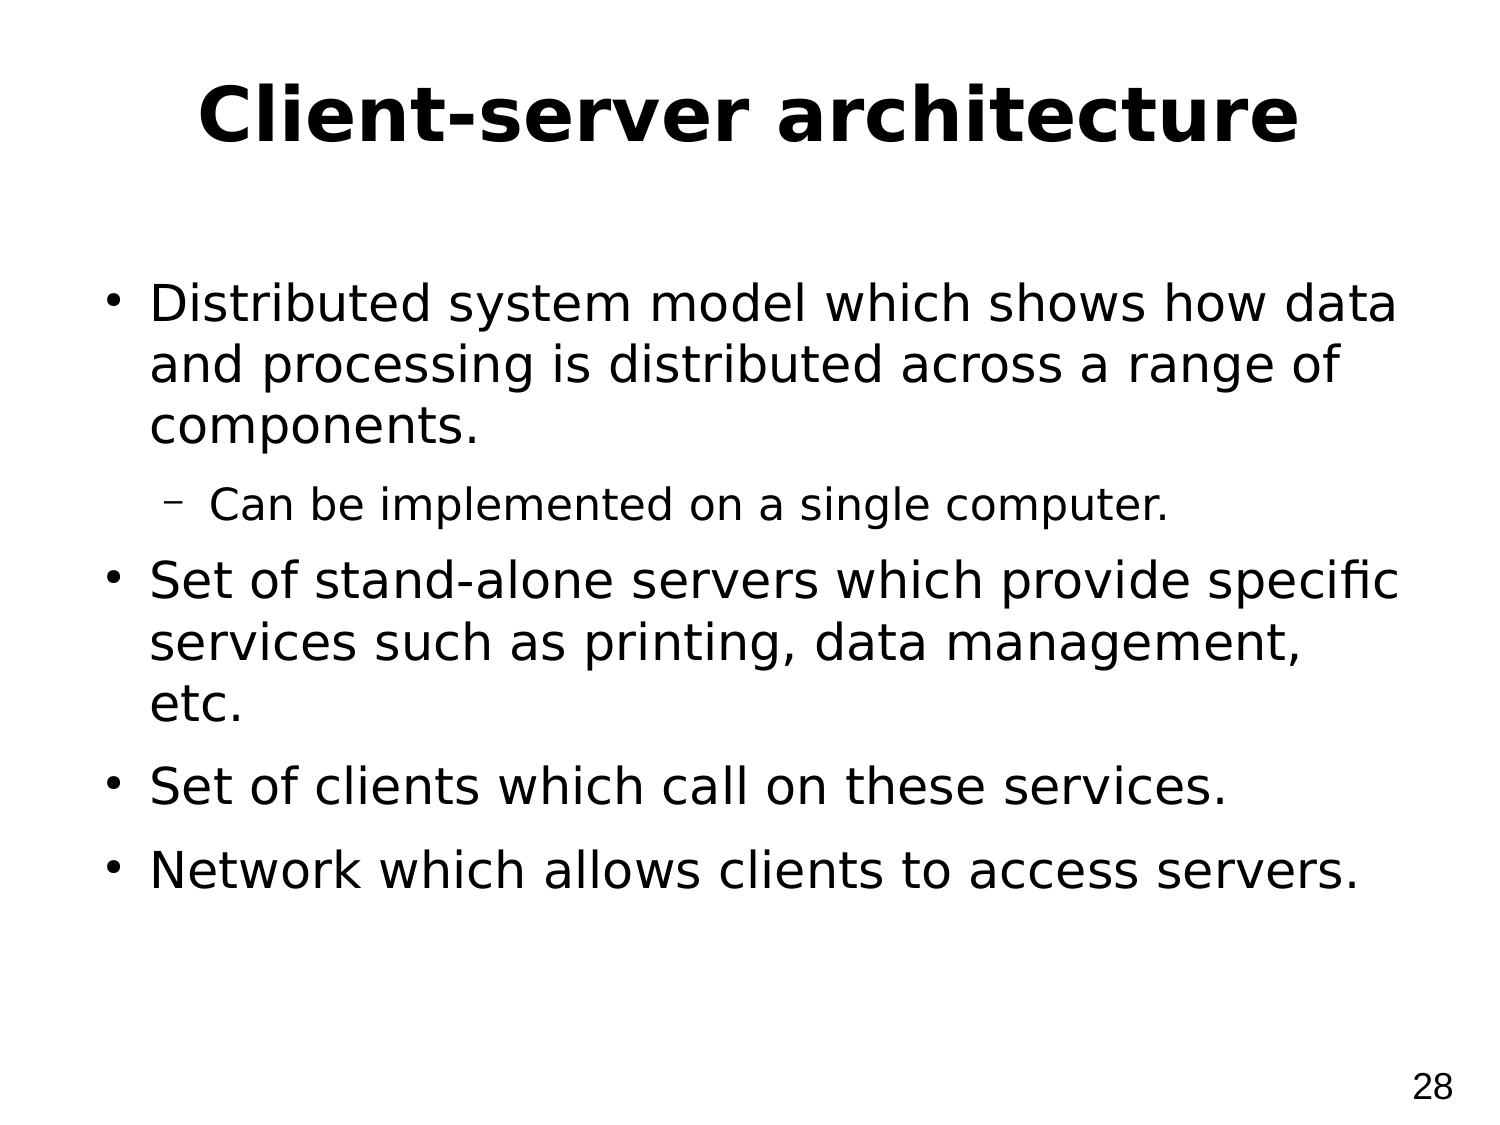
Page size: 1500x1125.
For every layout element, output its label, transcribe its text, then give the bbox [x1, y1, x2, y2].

list Distributed system model which shows how data and processing is distributed across a range of components. Can be implemented on a single computer. Set of stand-alone servers which provide specific services such as printing, data management, etc. Set of clients which call on these services. Network which allows clients to access servers. [75, 263, 1425, 916]
title Client-server architecture [75, 44, 1425, 177]
